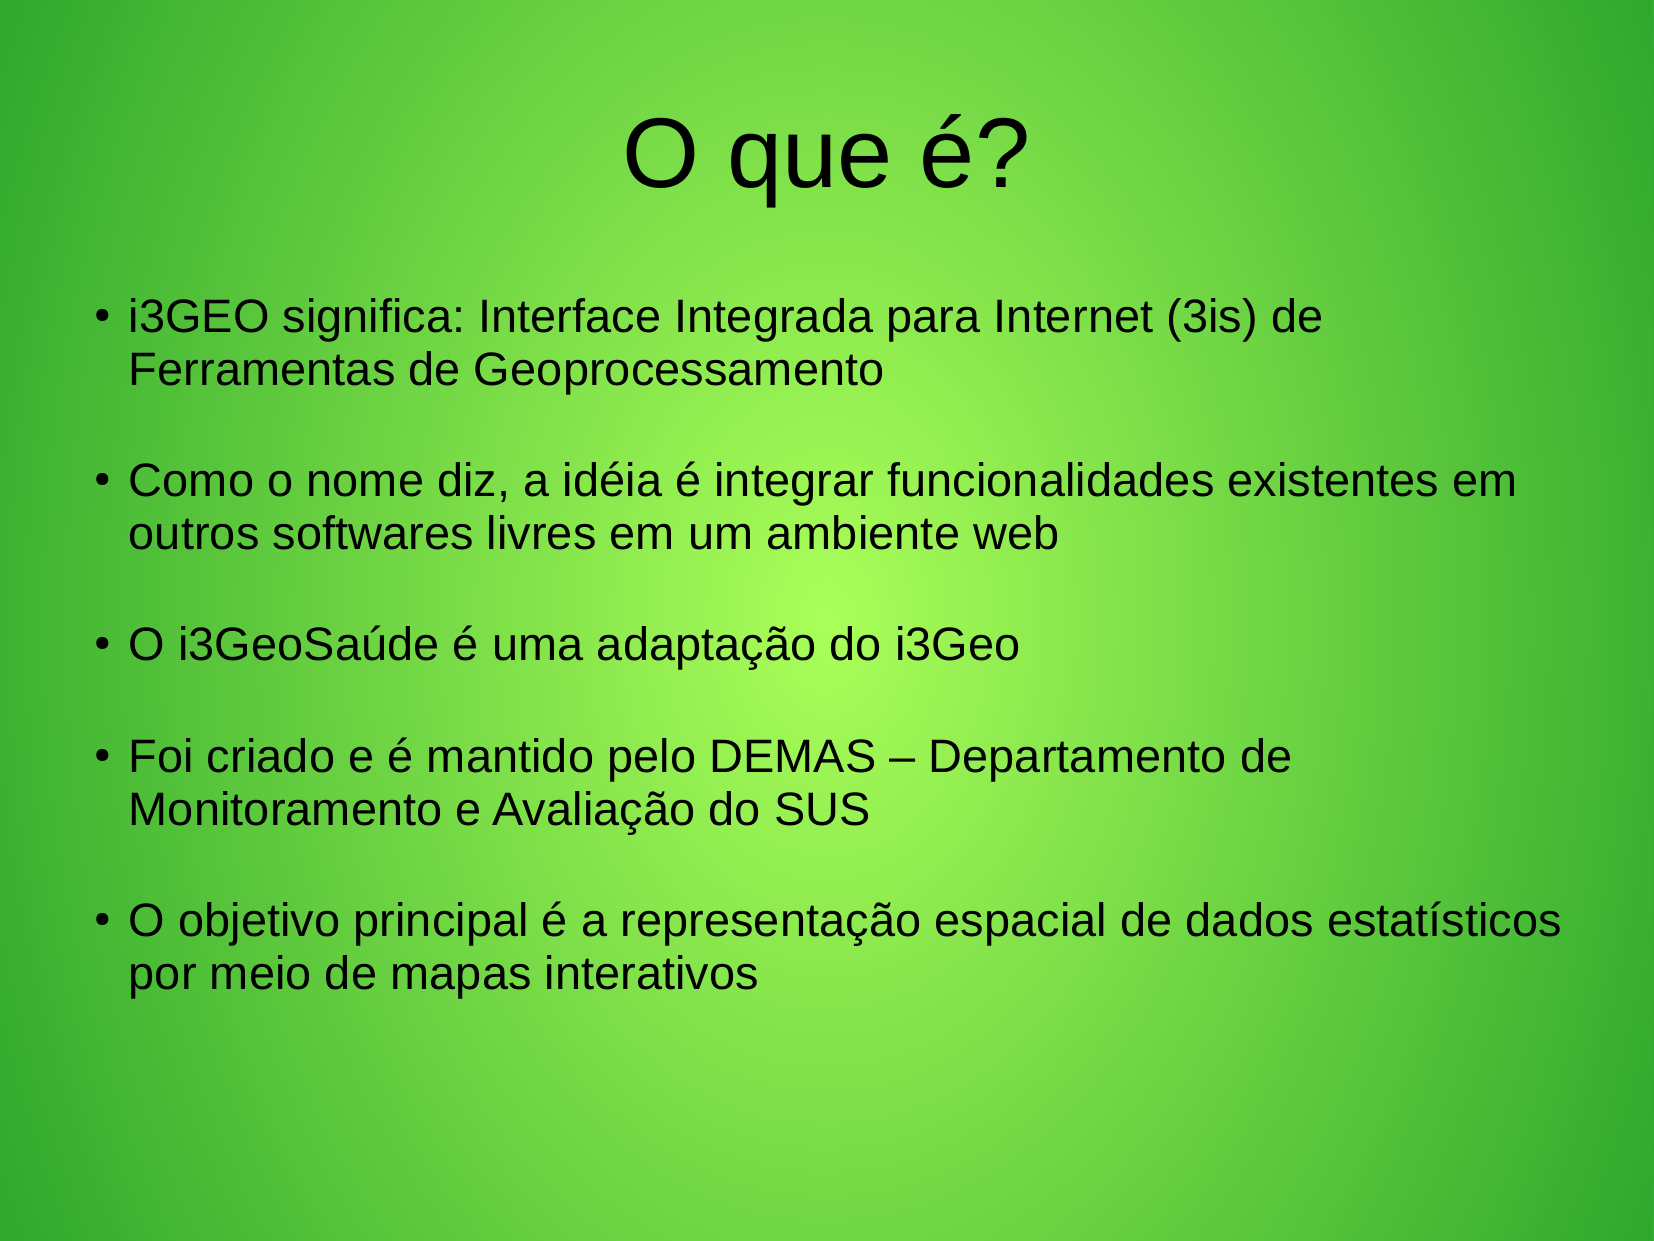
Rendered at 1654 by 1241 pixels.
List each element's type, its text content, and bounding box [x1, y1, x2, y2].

list i3GEO significa: Interface Integrada para Internet (3is) de Ferramentas de Geoprocessamento Como o nome diz, a idéia é integrar funcionalidades existentes em outros softwares livres em um ambiente web O i3GeoSaúde é uma adaptação do i3Geo Foi criado e é mantido pelo DEMAS – Departamento de Monitoramento e Avaliação do SUS O objetivo principal é a representação espacial de dados estatísticos por meio de mapas interativos [82, 290, 1571, 1010]
title O que é? [82, 49, 1571, 257]
